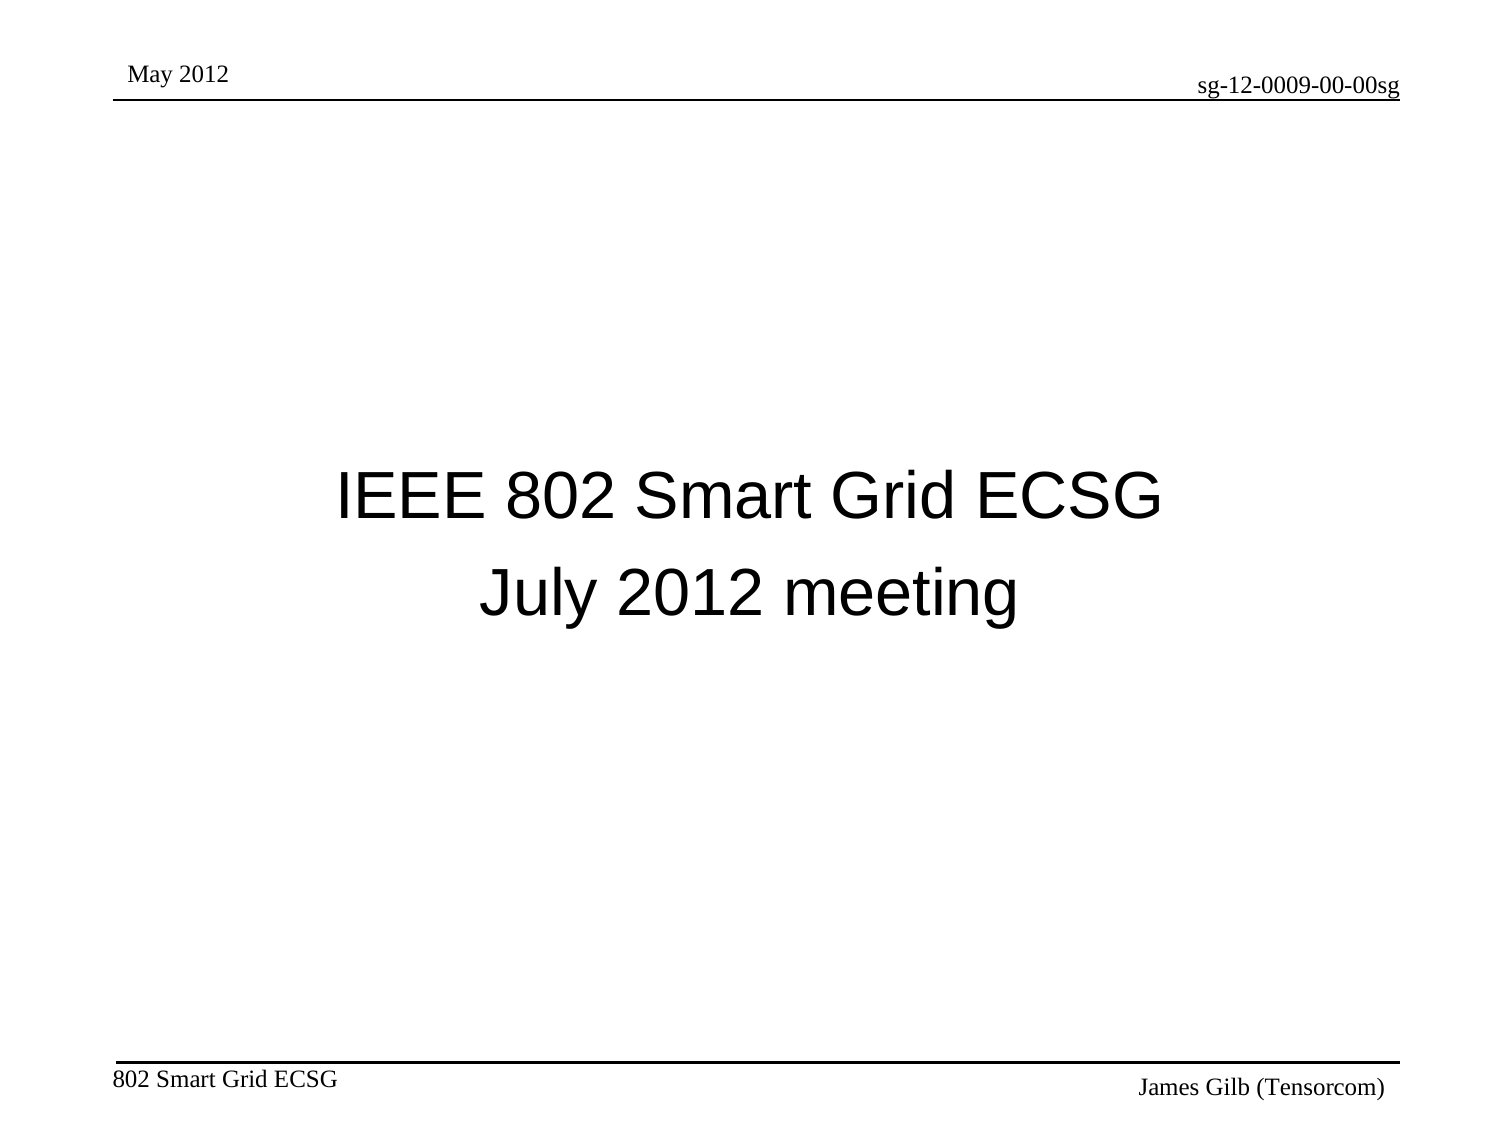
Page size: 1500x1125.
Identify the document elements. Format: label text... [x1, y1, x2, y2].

subtitle IEEE 802 Smart Grid ECSG July 2012 meeting [112, 112, 1388, 968]
